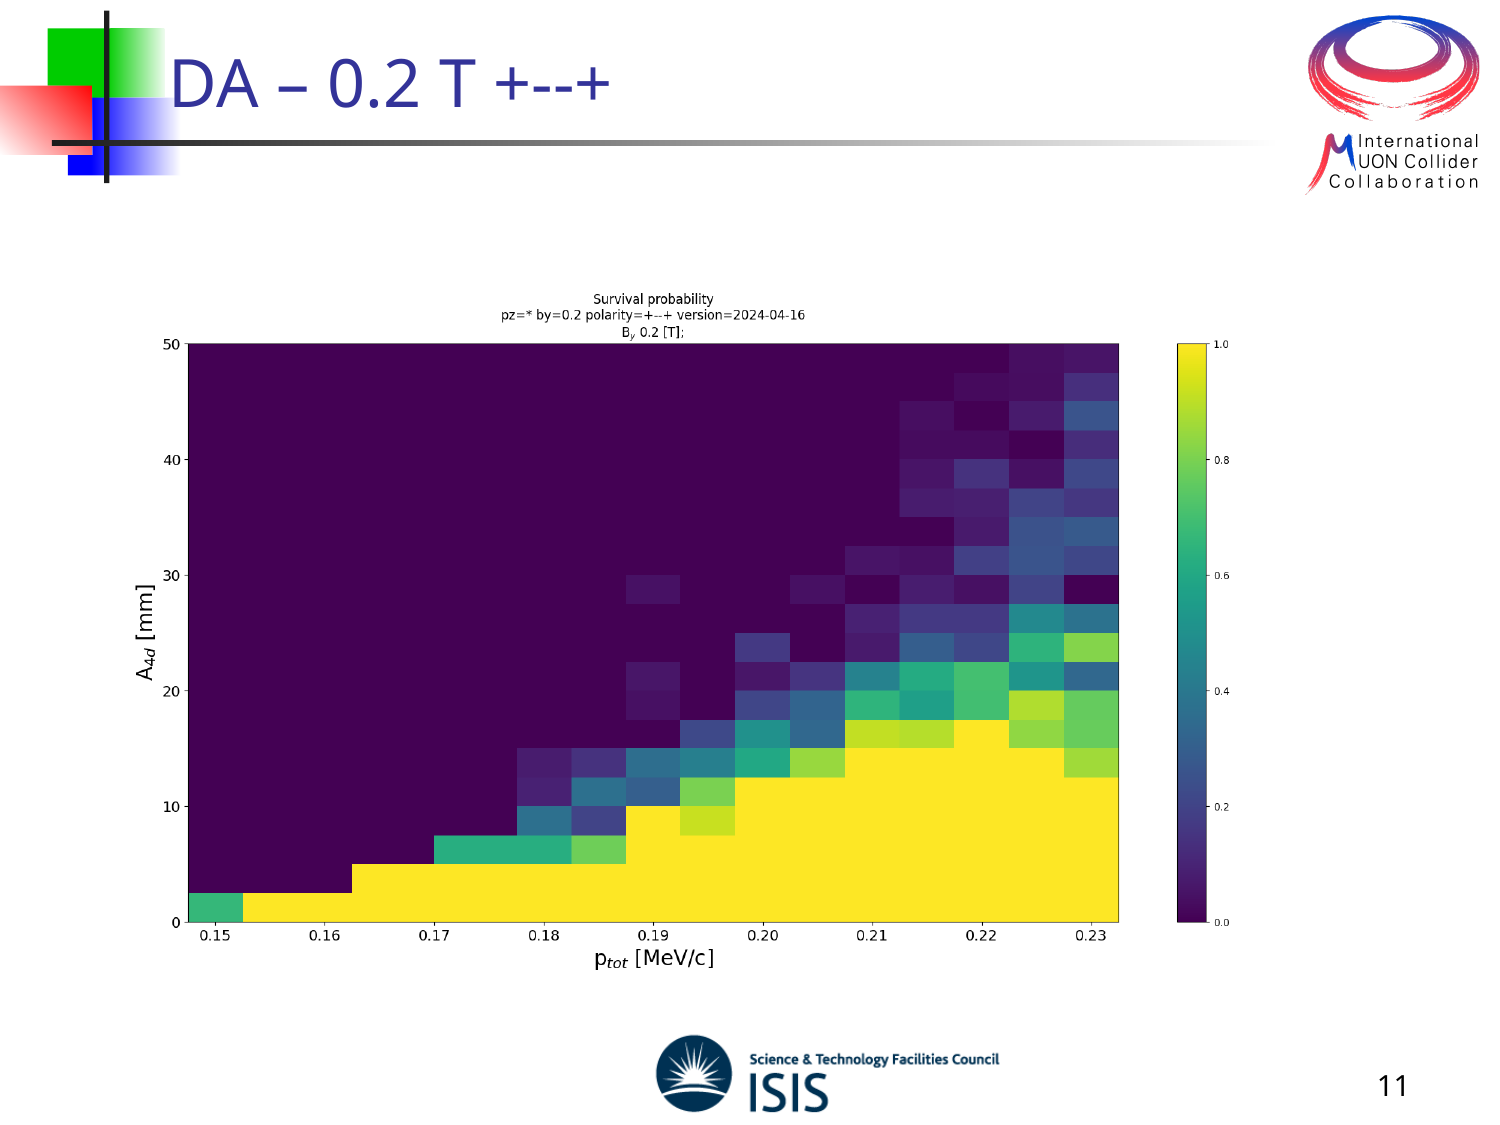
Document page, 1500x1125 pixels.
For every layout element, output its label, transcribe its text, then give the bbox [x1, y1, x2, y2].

title DA – 0.2 T +--+ [168, 0, 1447, 176]
picture [640, 1021, 1167, 1125]
picture [1305, 15, 1480, 195]
picture [0, 253, 1500, 1004]
